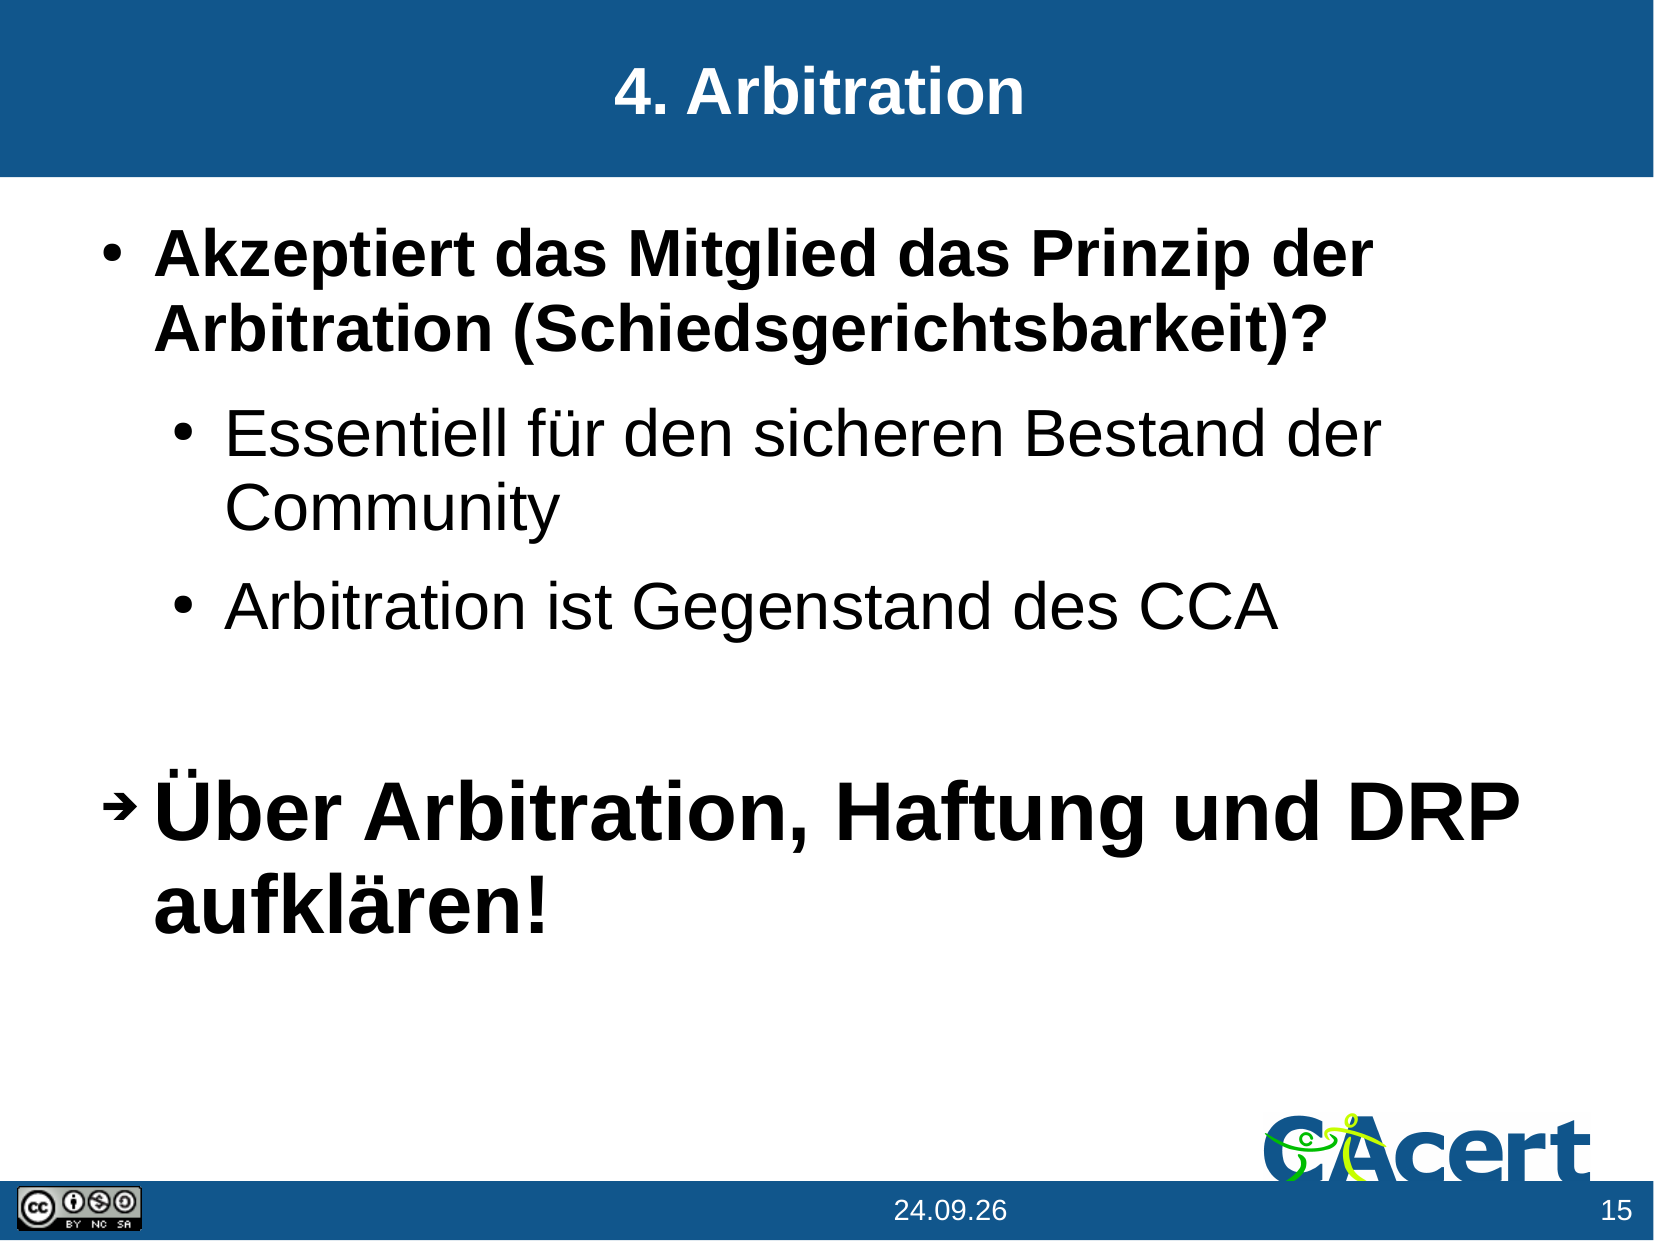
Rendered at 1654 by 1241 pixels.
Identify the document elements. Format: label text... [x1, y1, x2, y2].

picture [1263, 1112, 1591, 1181]
list Akzeptiert das Mitglied das Prinzip der Arbitration (Schiedsgerichtsbarkeit)? Essentiell für den sicheren Bestand der Community Arbitration ist Gegenstand des CCA Über Arbitration, Haftung und DRP aufklären! [82, 216, 1571, 1075]
title 4. Arbitration [76, 17, 1565, 166]
picture [17, 1186, 142, 1231]
